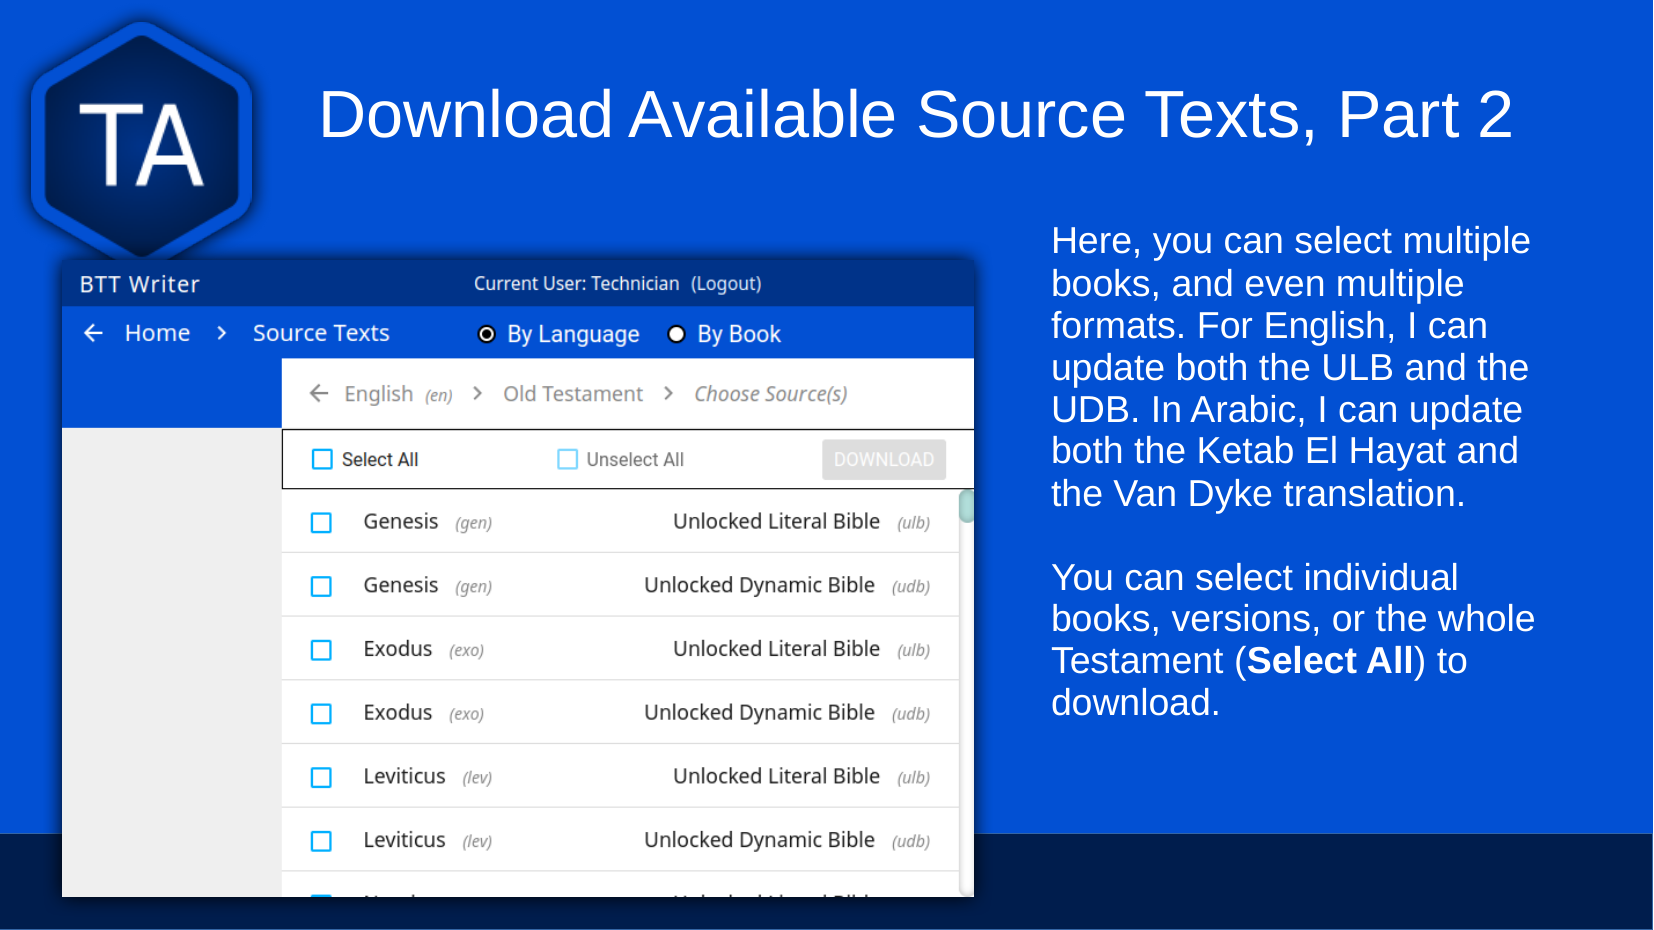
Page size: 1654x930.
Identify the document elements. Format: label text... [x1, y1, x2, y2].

title Download Available Source Texts, Part 2 [263, 37, 1571, 193]
picture [31, 22, 974, 897]
text_box Here, you can select multiple books, and even multiple formats. For English, I can update both the ULB and the UDB. In Arabic, I can update both the Ketab El Hayat and the Van Dyke translation. You can select individual books, versions, or the whole Testament (Select All) to download. [1036, 212, 1593, 732]
